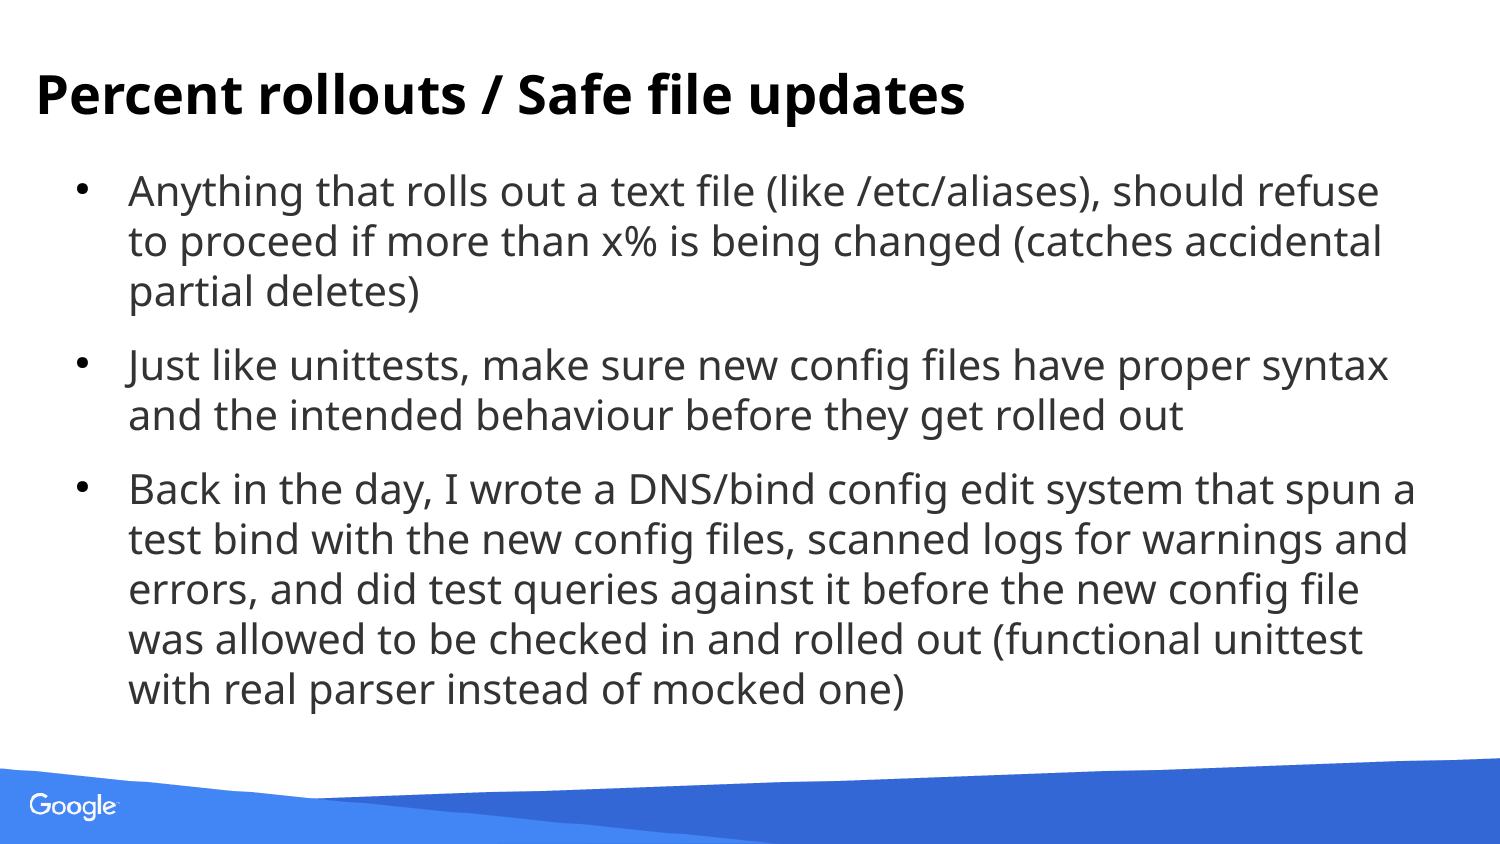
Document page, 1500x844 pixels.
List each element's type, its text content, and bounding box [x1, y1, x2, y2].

list Anything that rolls out a text file (like /etc/aliases), should refuse to proceed if more than x% is being changed (catches accidental partial deletes) Just like unittests, make sure new config files have proper syntax and the intended behaviour before they get rolled out Back in the day, I wrote a DNS/bind config edit system that spun a test bind with the new config files, scanned logs for warnings and errors, and did test queries against it before the new config file was allowed to be checked in and rolled out (functional unittest with real parser instead of mocked one) [42, 169, 1441, 711]
text_box Percent rollouts / Safe file updates [20, 45, 1471, 169]
picture [0, 0, 1500, 844]
